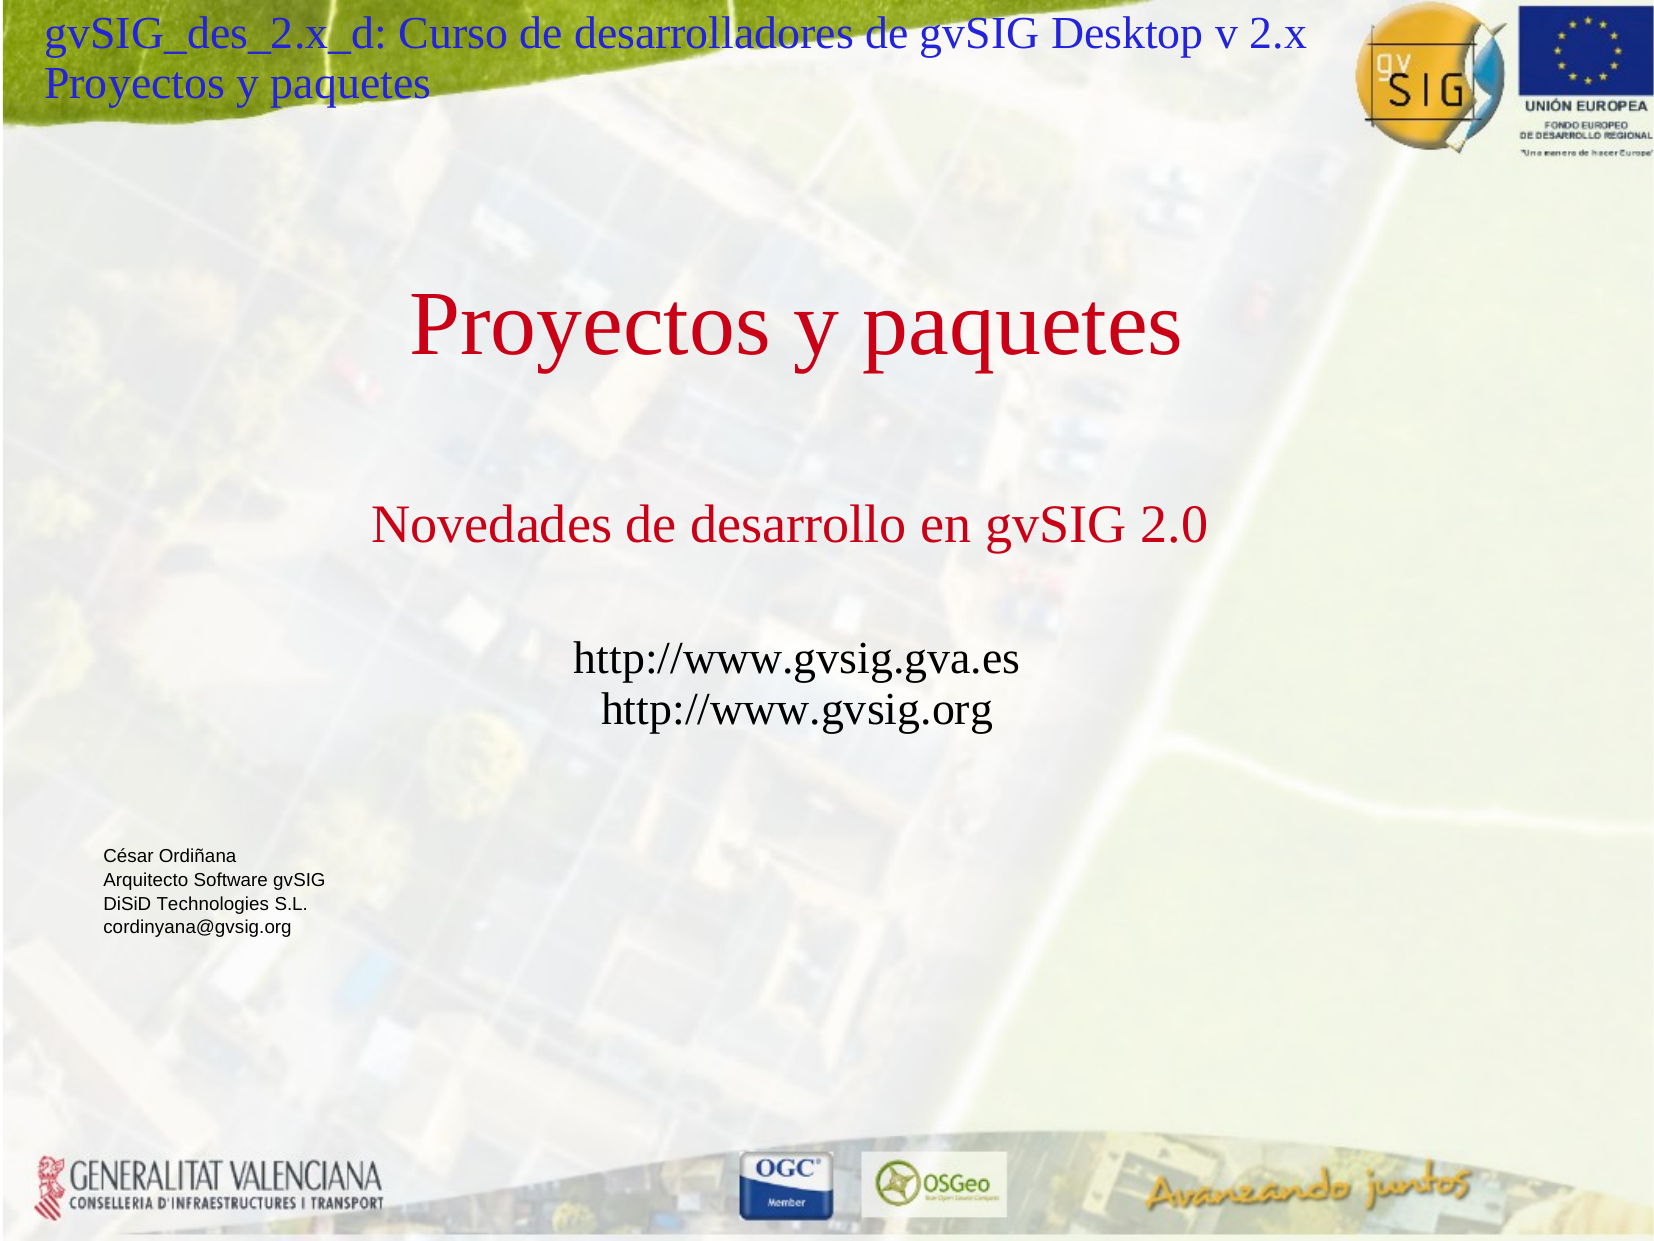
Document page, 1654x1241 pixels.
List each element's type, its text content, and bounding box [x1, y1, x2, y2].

picture [2, 0, 1654, 1241]
text_box Proyectos y paquetes Novedades de desarrollo en gvSIG 2.0 http://www.gvsig.gva.es http://www.gvsig.org César Ordiñana Arquitecto Software gvSIG DiSiD Technologies S.L. cordinyana@gvsig.org [88, 210, 1506, 1025]
